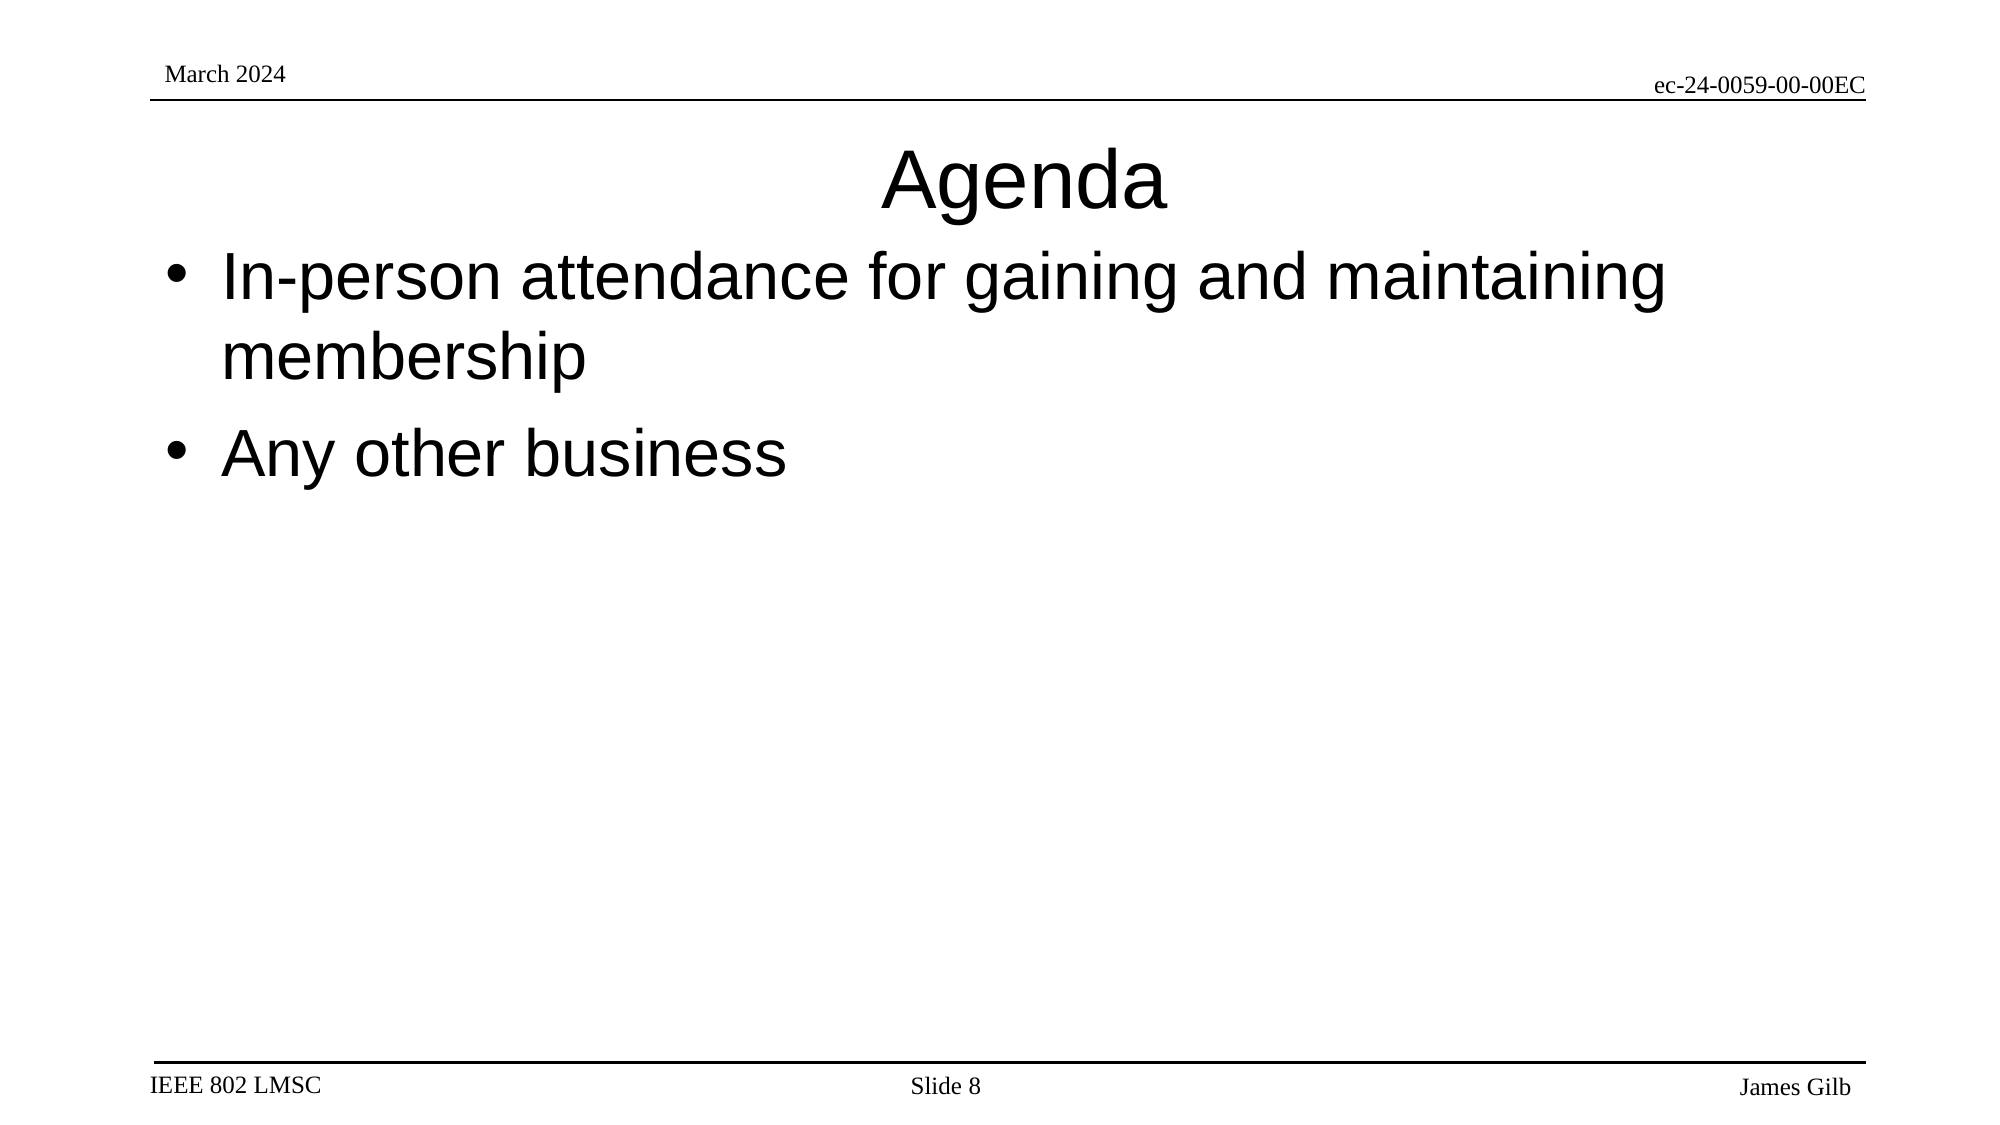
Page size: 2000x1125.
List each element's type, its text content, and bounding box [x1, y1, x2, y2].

list In-person attendance for gaining and maintaining membership Any other business [150, 224, 1900, 1036]
title Agenda [149, 112, 1900, 238]
